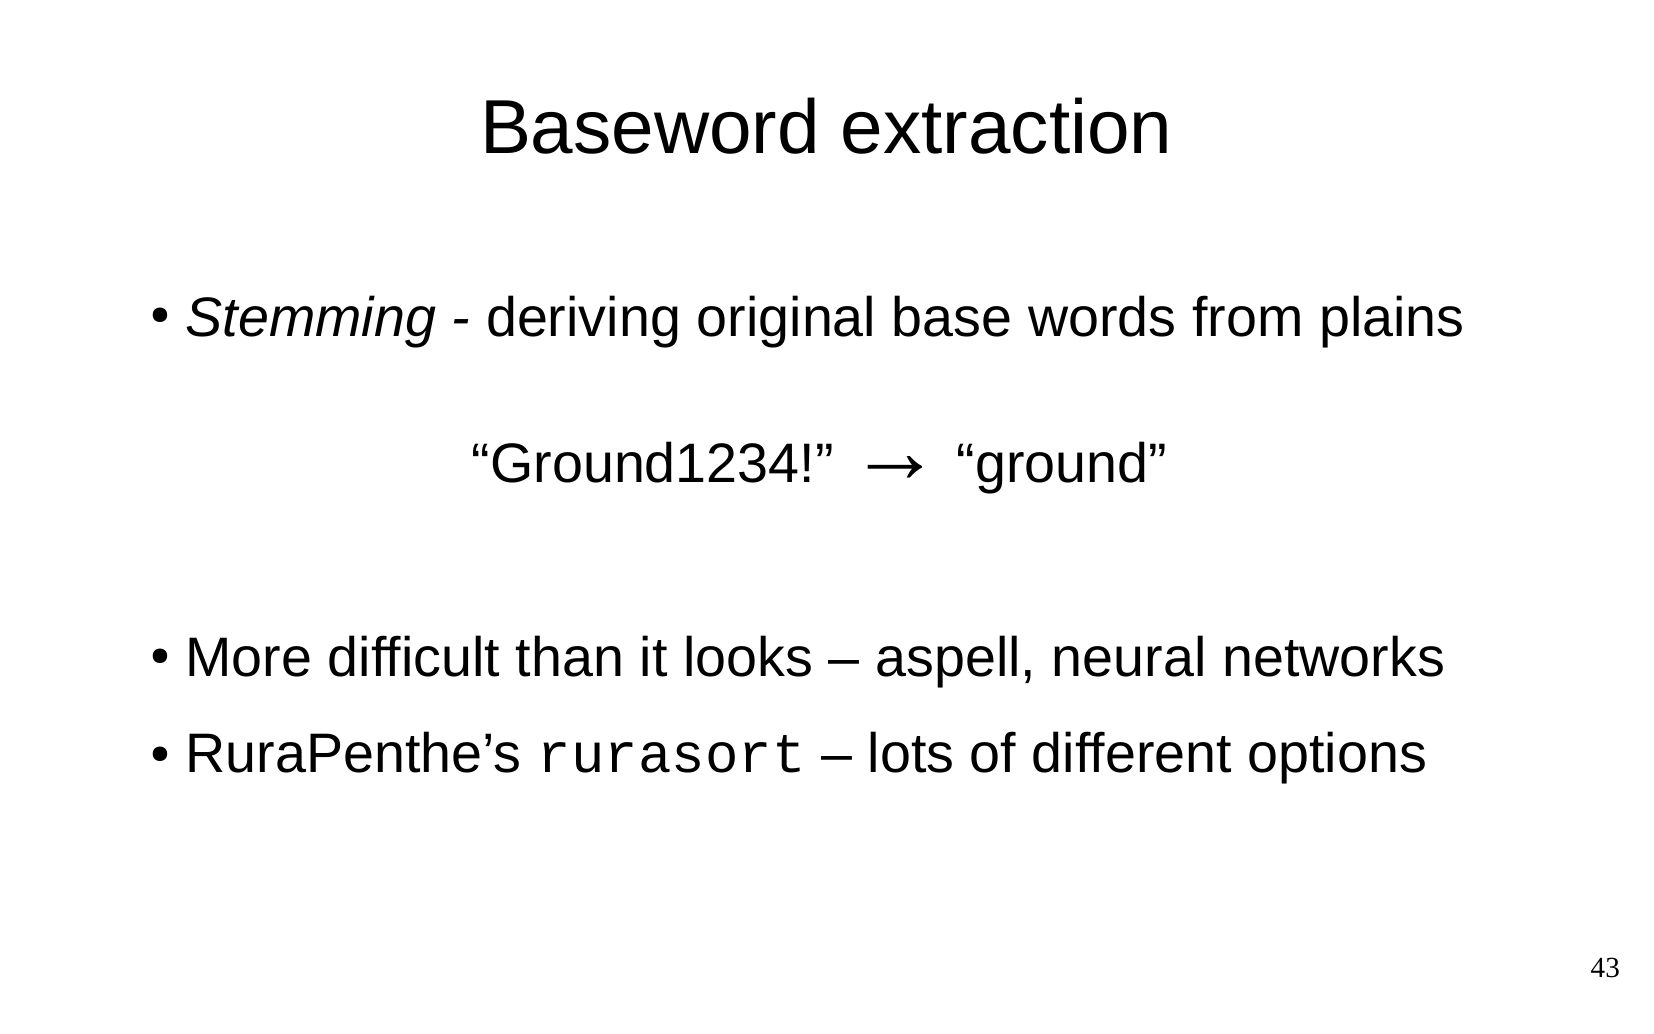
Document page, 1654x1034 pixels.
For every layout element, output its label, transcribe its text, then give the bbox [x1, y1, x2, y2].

subtitle Stemming - deriving original base words from plains “Ground1234!” → “ground” More difficult than it looks – aspell, neural networks RuraPenthe’s rurasort – lots of different options [75, 254, 1563, 901]
text_box <number> [1560, 951, 1621, 1023]
title Baseword extraction [82, 41, 1571, 214]
